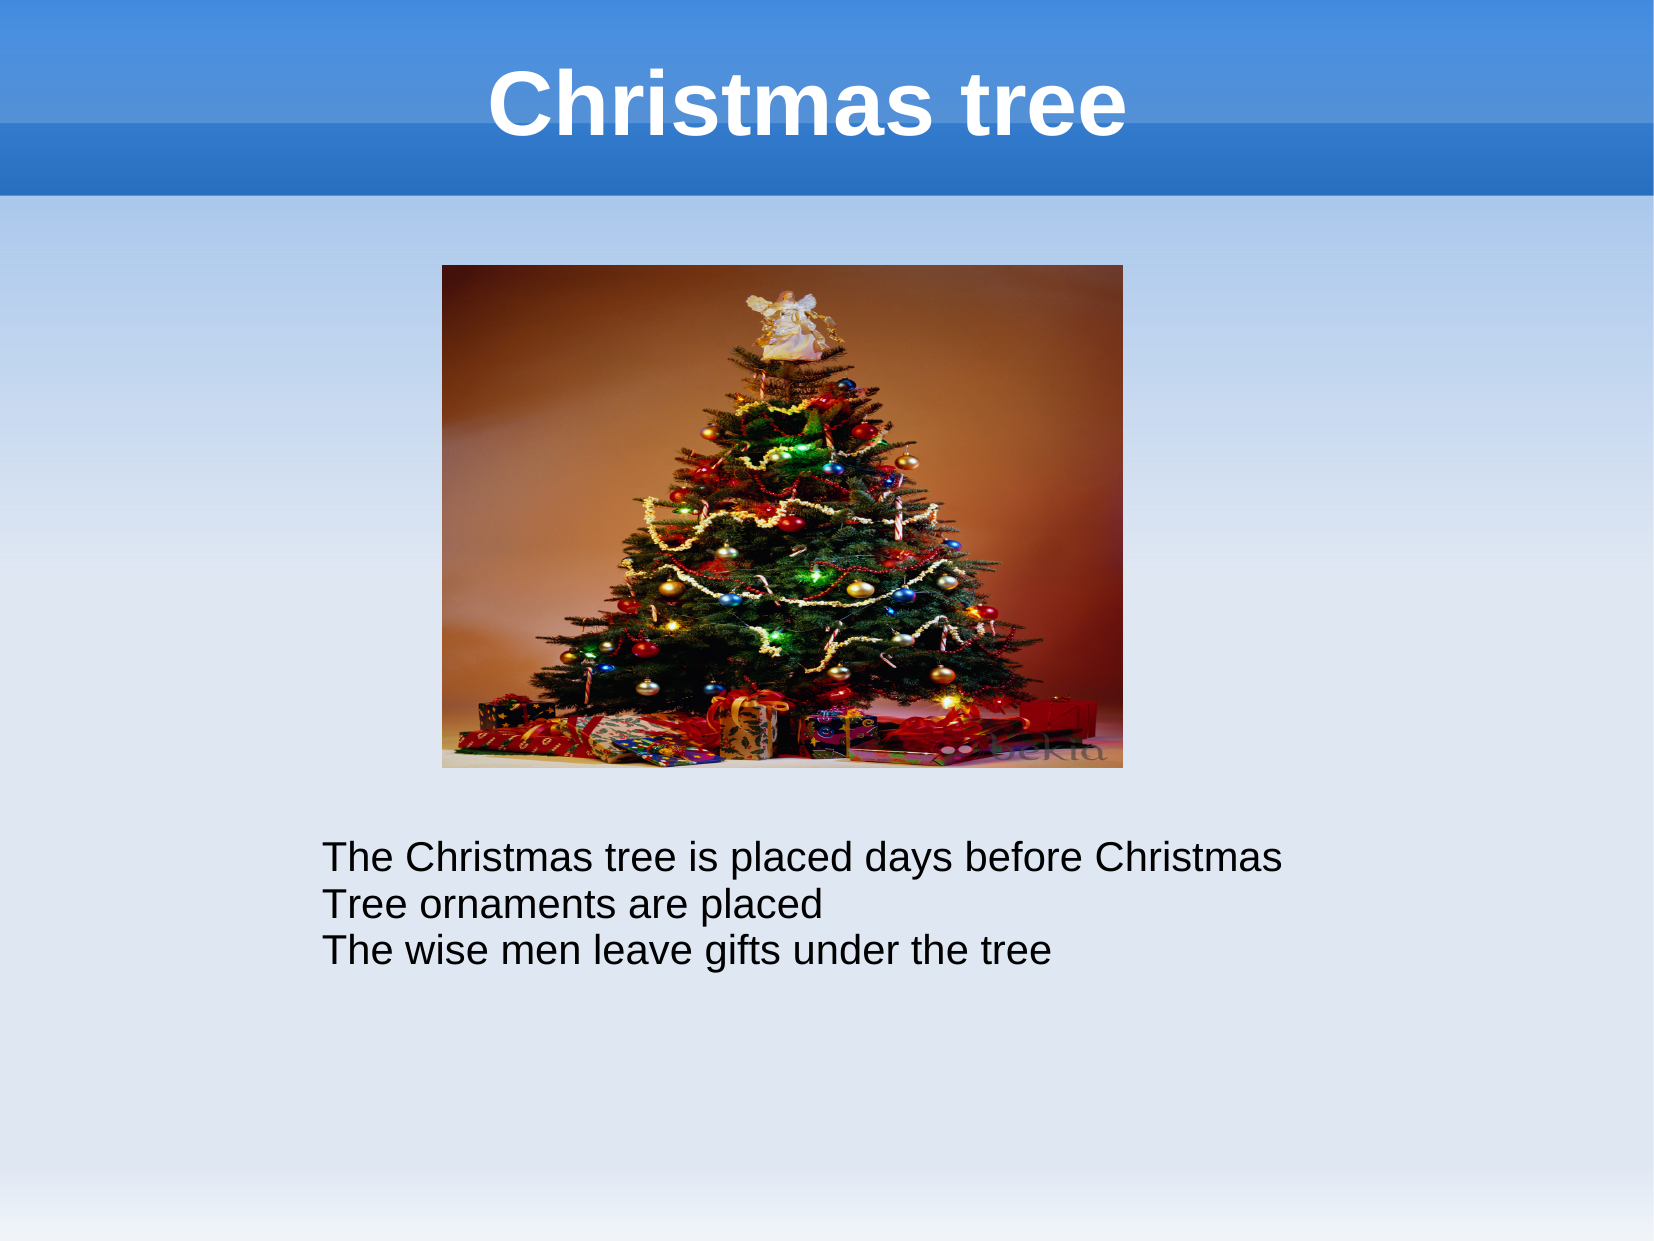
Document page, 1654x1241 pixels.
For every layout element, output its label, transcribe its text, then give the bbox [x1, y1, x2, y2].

picture [0, 0, 1654, 1241]
text_box The Christmas tree is placed days before Christmas Tree ornaments are placed The wise men leave gifts under the tree [236, 826, 1360, 982]
title Christmas tree [76, 0, 1565, 208]
